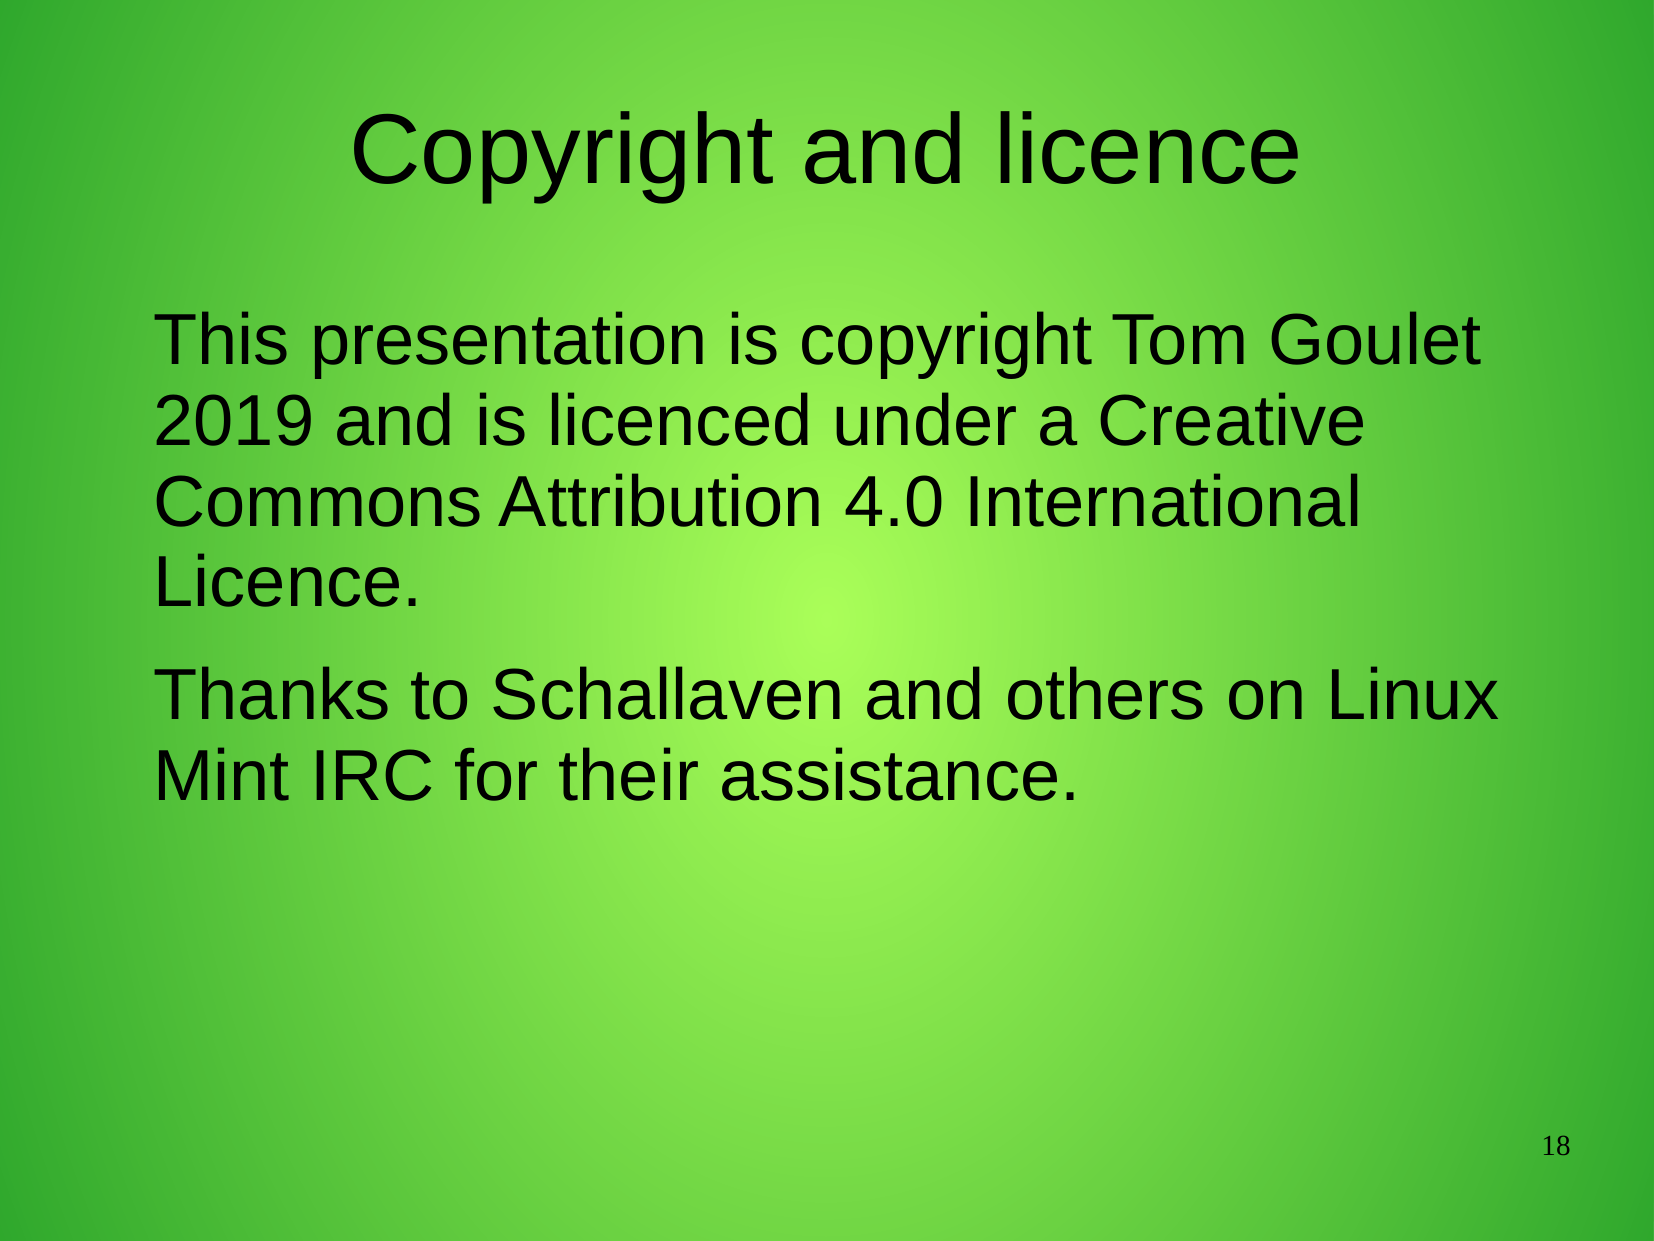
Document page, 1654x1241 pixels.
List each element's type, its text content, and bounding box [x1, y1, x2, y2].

list This presentation is copyright Tom Goulet 2019 and is licenced under a Creative Commons Attribution 4.0 International Licence. Thanks to Schallaven and others on Linux Mint IRC for their assistance. [82, 299, 1571, 1019]
title Copyright and licence [82, 47, 1571, 252]
